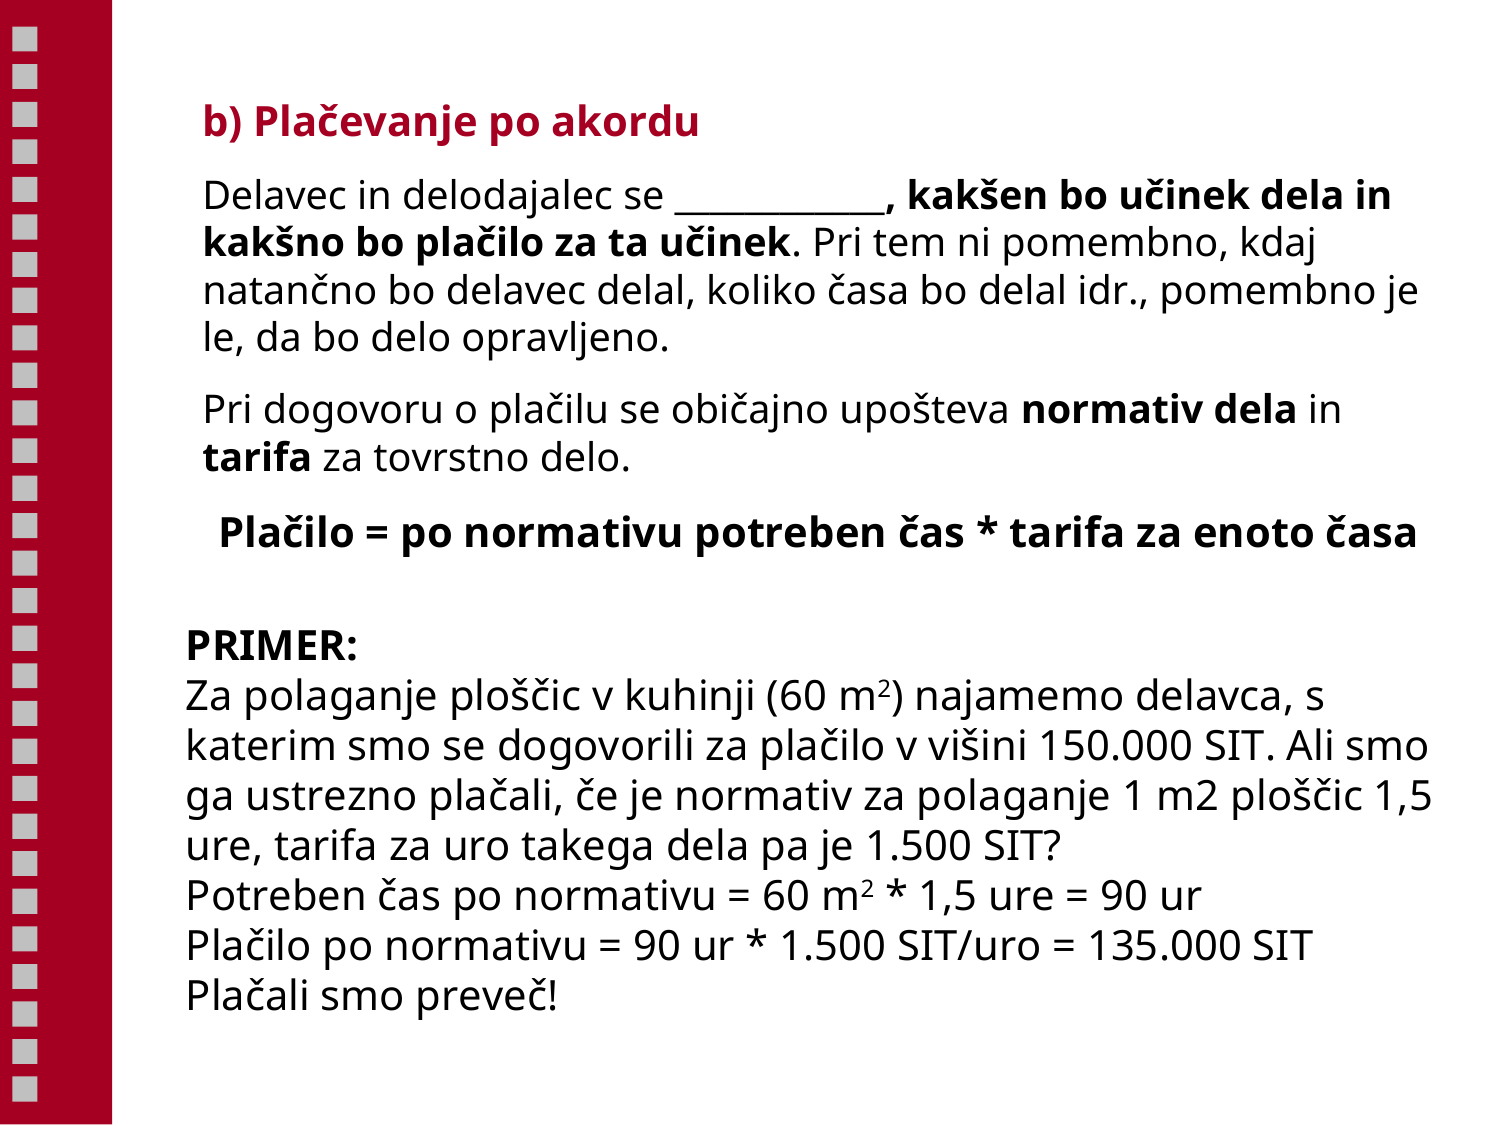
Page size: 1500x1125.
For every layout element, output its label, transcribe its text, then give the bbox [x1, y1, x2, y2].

text_box b) Plačevanje po akordu Delavec in delodajalec se ____________, kakšen bo učinek dela in kakšno bo plačilo za ta učinek. Pri tem ni pomembno, kdaj natančno bo delavec delal, koliko časa bo delal idr., pomembno je le, da bo delo opravljeno. Pri dogovoru o plačilu se običajno upošteva normativ dela in tarifa za tovrstno delo. Plačilo = po normativu potreben čas * tarifa za enoto časa [187, 87, 1451, 564]
text_box PRIMER: Za polaganje ploščic v kuhinji (60 m2) najamemo delavca, s katerim smo se dogovorili za plačilo v višini 150.000 SIT. Ali smo ga ustrezno plačali, če je normativ za polaganje 1 m2 ploščic 1,5 ure, tarifa za uro takega dela pa je 1.500 SIT? Potreben čas po normativu = 60 m2 * 1,5 ure = 90 ur Plačilo po normativu = 90 ur * 1.500 SIT/uro = 135.000 SIT Plačali smo preveč! [171, 610, 1459, 1027]
